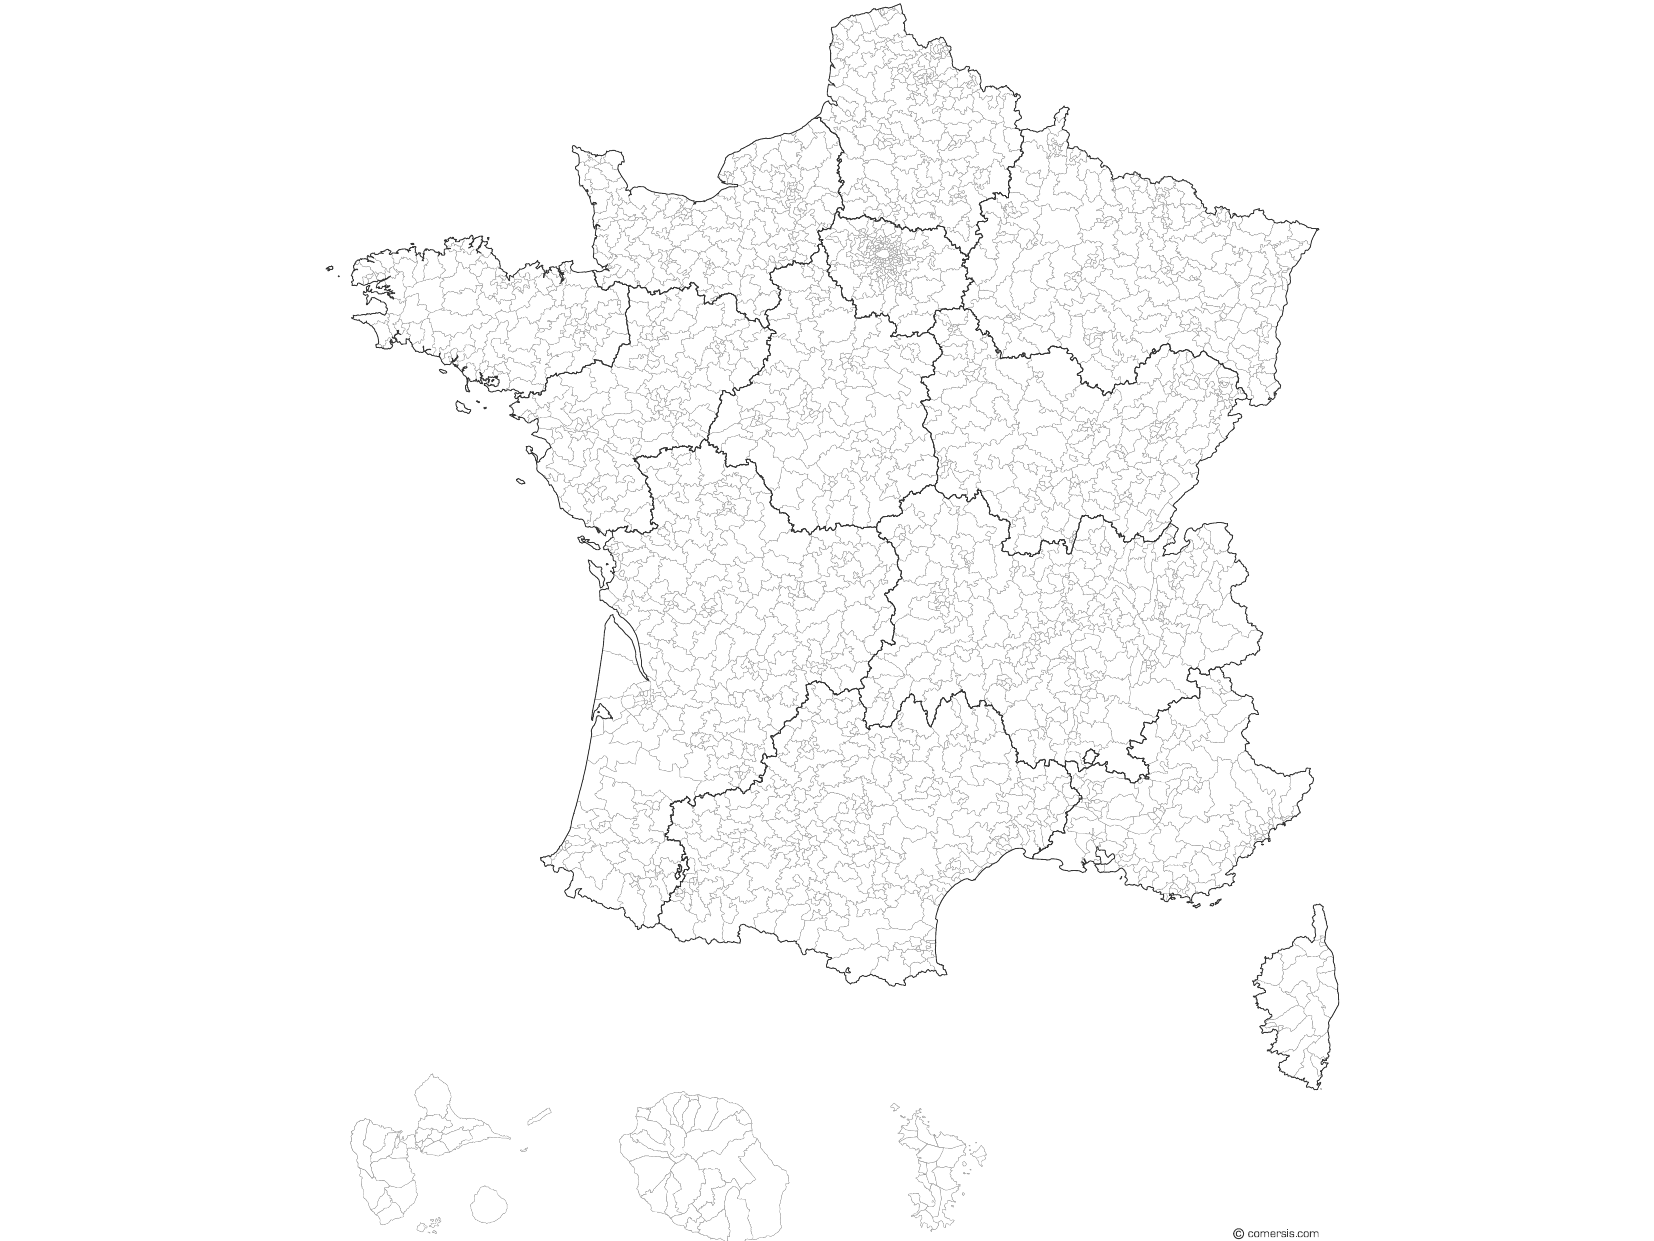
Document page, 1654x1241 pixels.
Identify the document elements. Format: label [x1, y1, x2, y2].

picture [325, 3, 1340, 1241]
